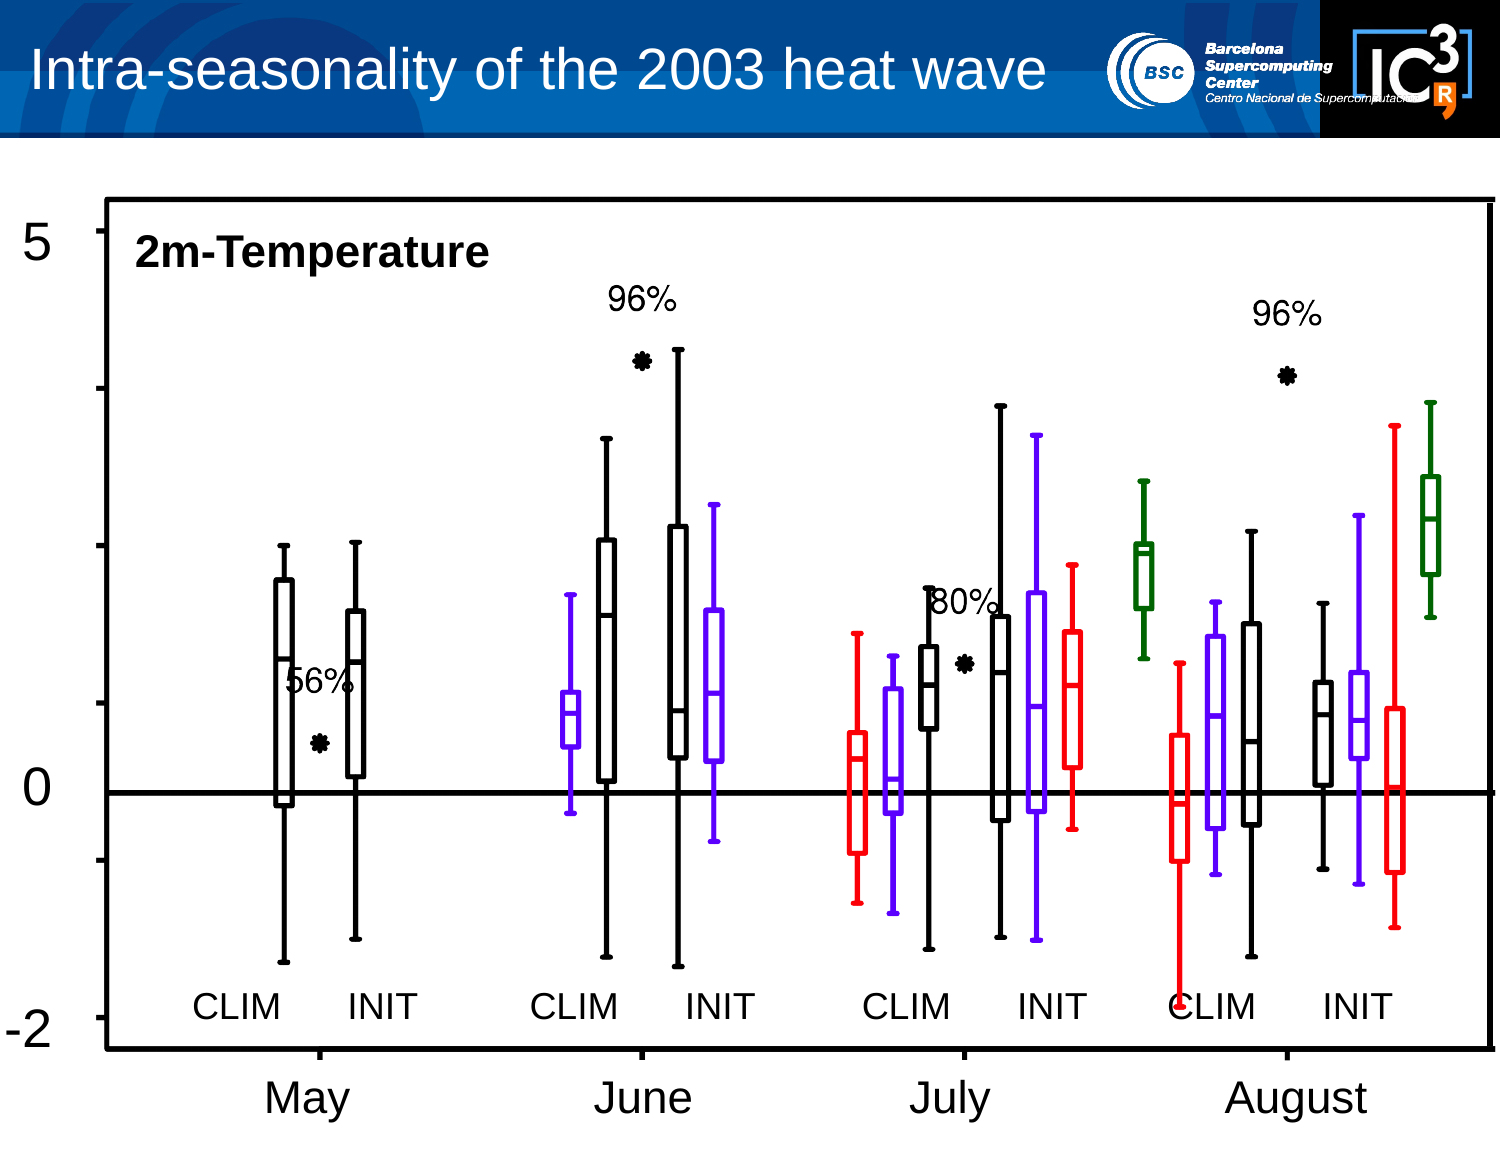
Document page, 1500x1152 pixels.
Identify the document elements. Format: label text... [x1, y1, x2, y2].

text_box June [578, 1060, 736, 1127]
text_box August [1209, 1060, 1420, 1127]
text_box Intra-seasonality of the 2003 heat wave [14, 23, 1081, 138]
picture [0, 0, 1500, 138]
text_box 2m-Temperature [120, 218, 506, 286]
text_box May [249, 1060, 391, 1127]
picture [0, 196, 1497, 1110]
text_box 5 0 -2 [0, 203, 97, 1067]
text_box July [894, 1060, 1030, 1127]
